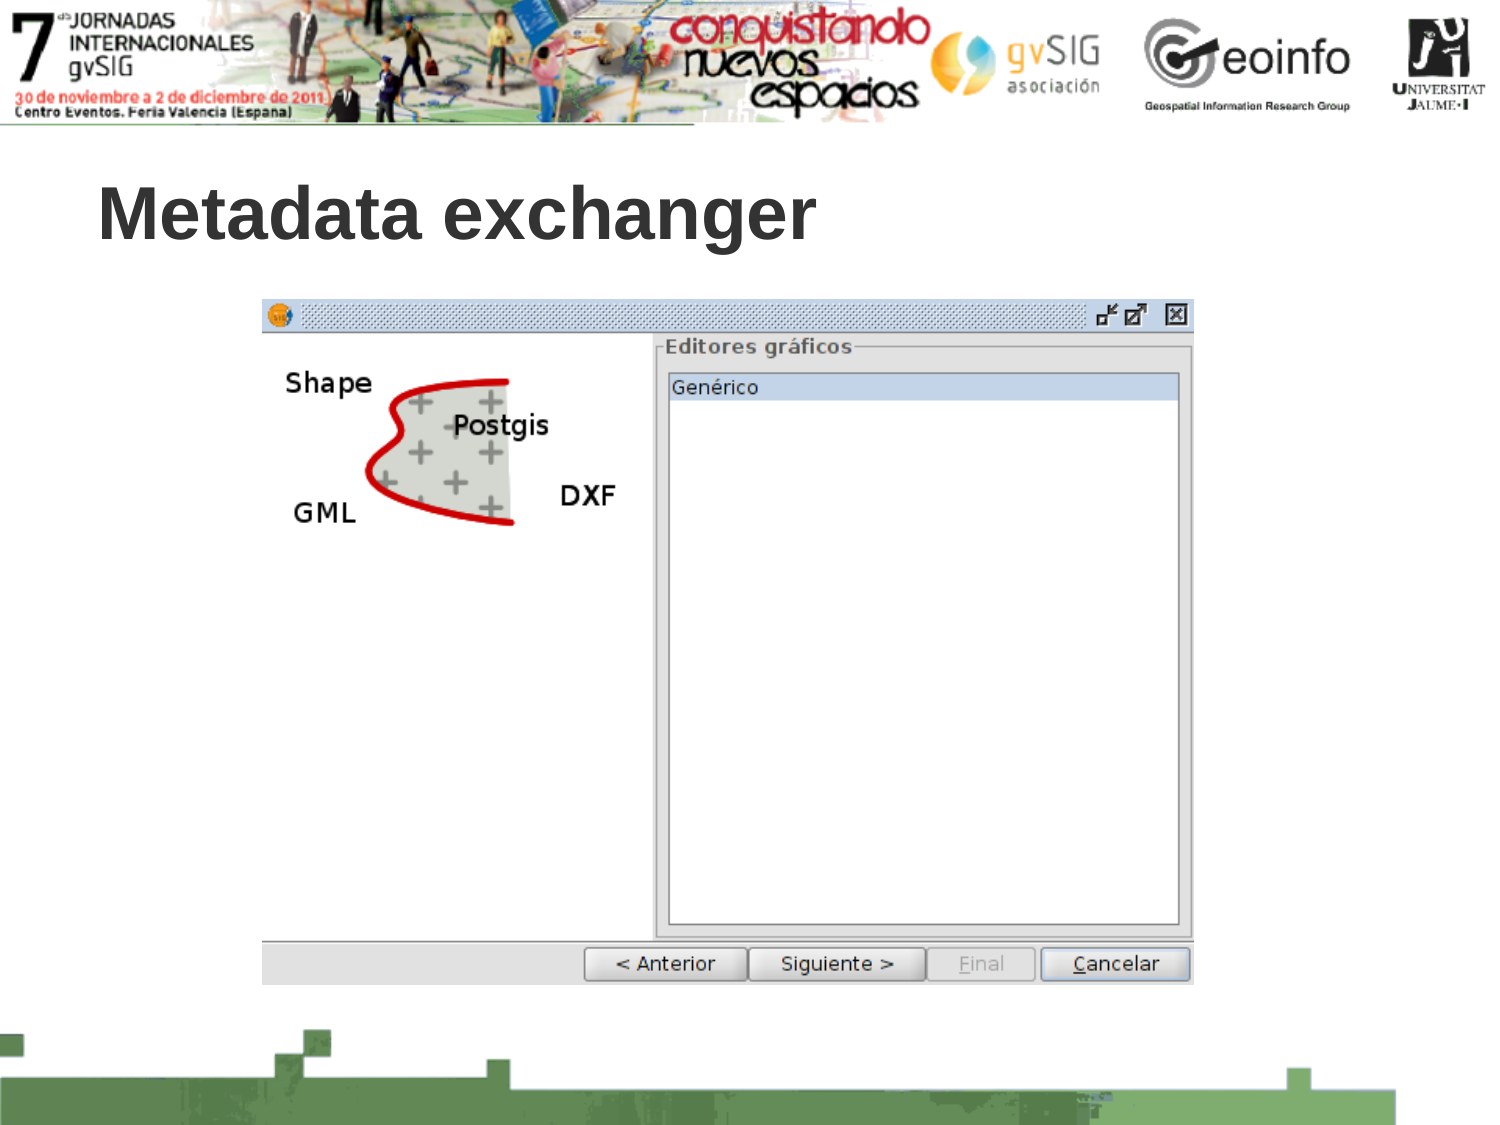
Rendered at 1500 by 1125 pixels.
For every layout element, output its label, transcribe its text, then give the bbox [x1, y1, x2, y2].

picture [0, 0, 1500, 1125]
title Metadata exchanger [97, 155, 1401, 273]
